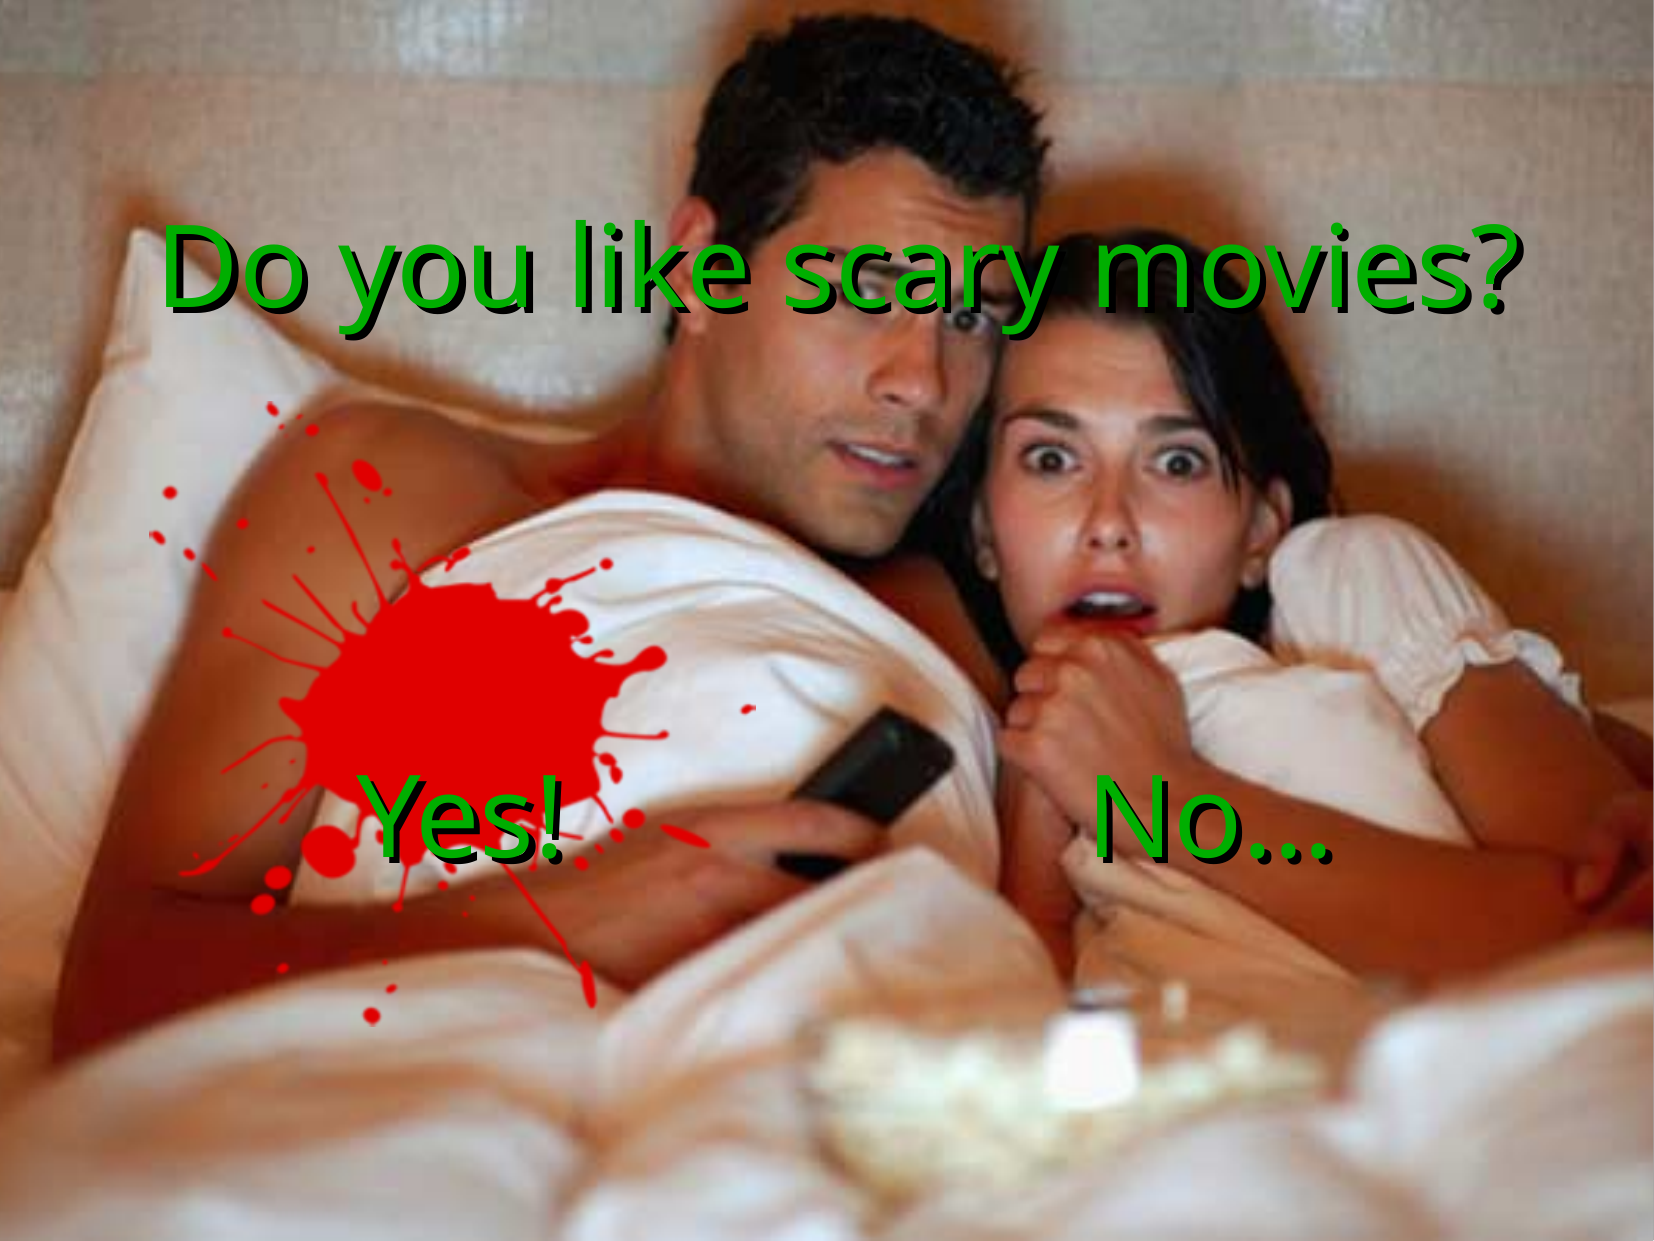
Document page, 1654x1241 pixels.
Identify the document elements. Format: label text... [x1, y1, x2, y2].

text_box No... [1051, 649, 1371, 798]
picture [0, 0, 1654, 1241]
text_box Do you like scary movies? [35, 99, 1642, 249]
text_box Yes! [295, 649, 626, 798]
